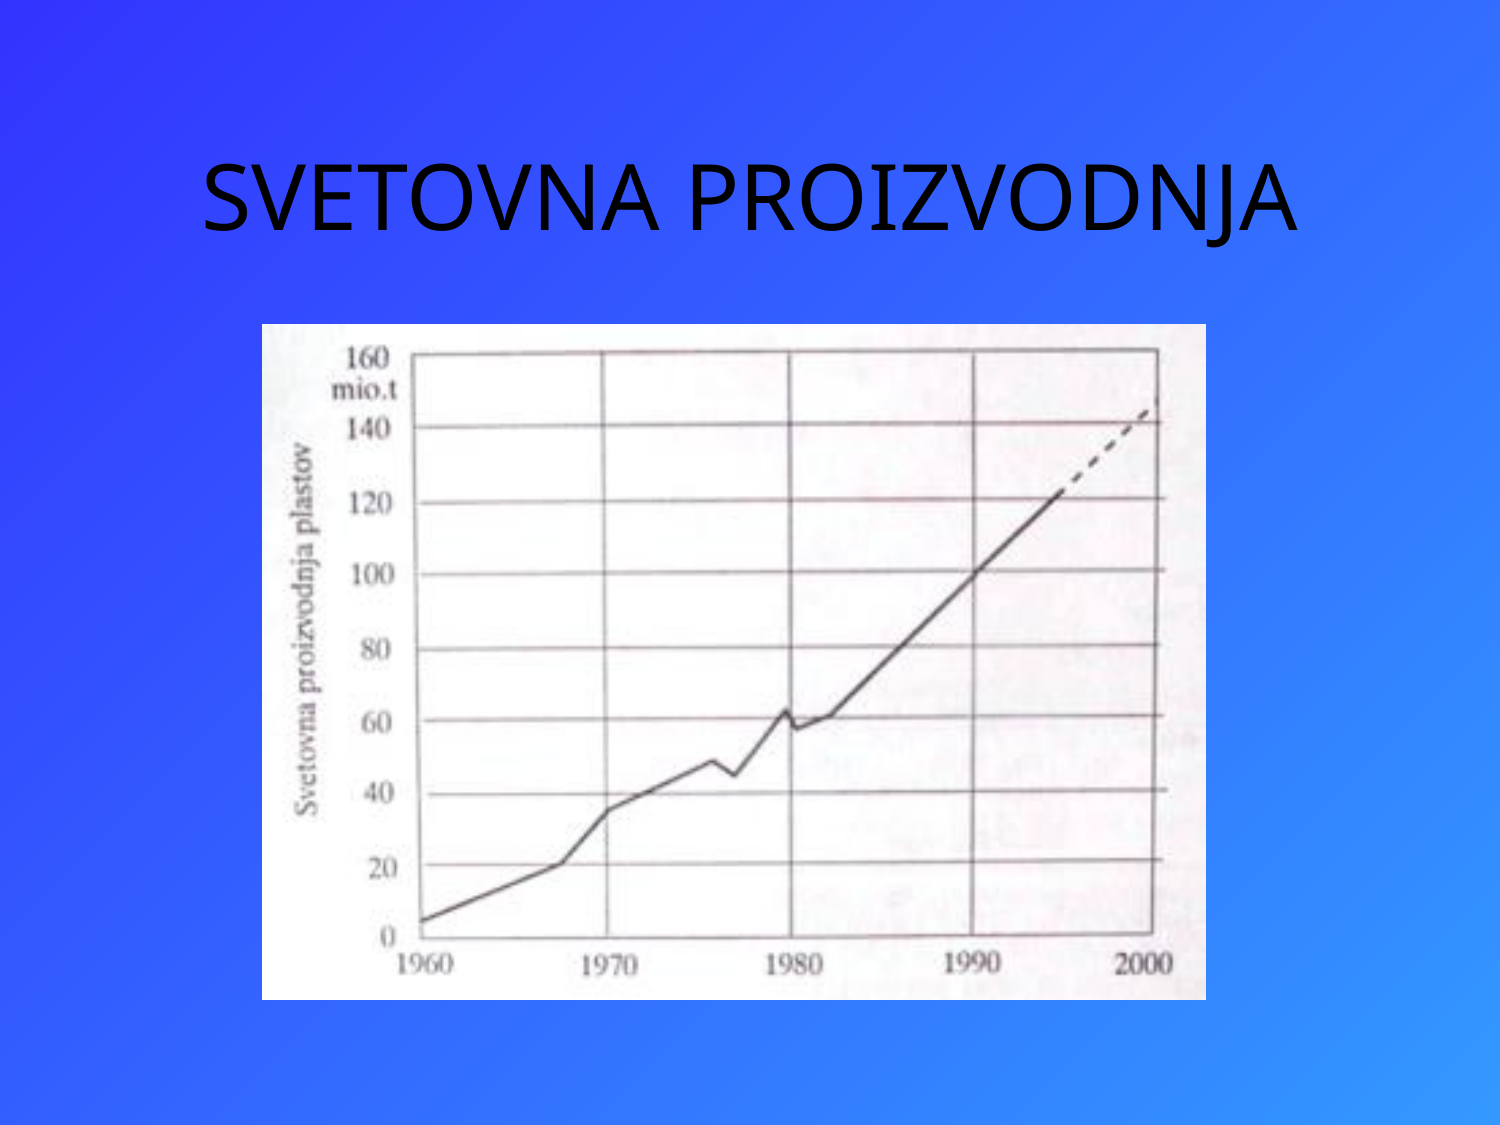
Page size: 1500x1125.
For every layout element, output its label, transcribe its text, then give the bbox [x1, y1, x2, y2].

title SVETOVNA PROIZVODNJA [112, 99, 1388, 288]
picture [262, 324, 1206, 1000]
